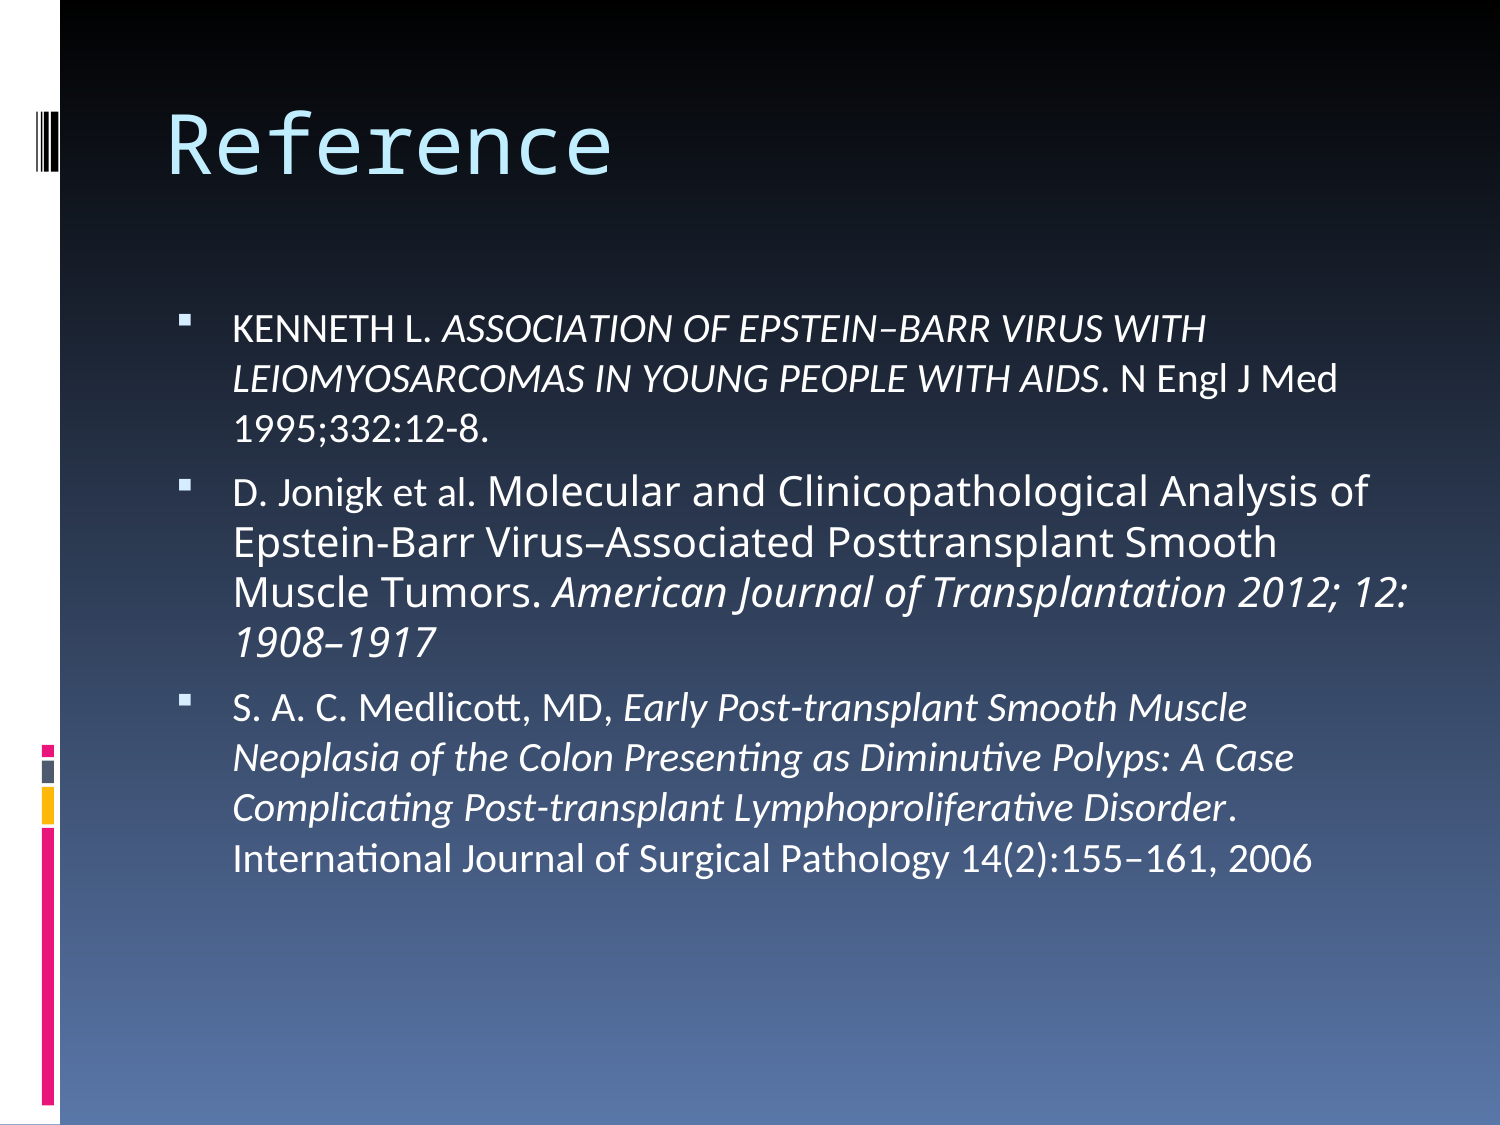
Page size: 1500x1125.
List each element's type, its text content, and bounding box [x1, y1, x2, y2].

list KENNETH L. ASSOCIATION OF EPSTEIN–BARR VIRUS WITH LEIOMYOSARCOMAS IN YOUNG PEOPLE WITH AIDS. N Engl J Med 1995;332:12-8. D. Jonigk et al. Molecular and Clinicopathological Analysis of Epstein-Barr Virus–Associated Posttransplant Smooth Muscle Tumors. American Journal of Transplantation 2012; 12: 1908–1917 S. A. C. Medlicott, MD, Early Post-transplant Smooth Muscle Neoplasia of the Colon Presenting as Diminutive Polyps: A Case Complicating Post-transplant Lymphoproliferative Disorder. International Journal of Surgical Pathology 14(2):155–161, 2006 [150, 292, 1426, 1043]
title Reference [150, 84, 1426, 235]
